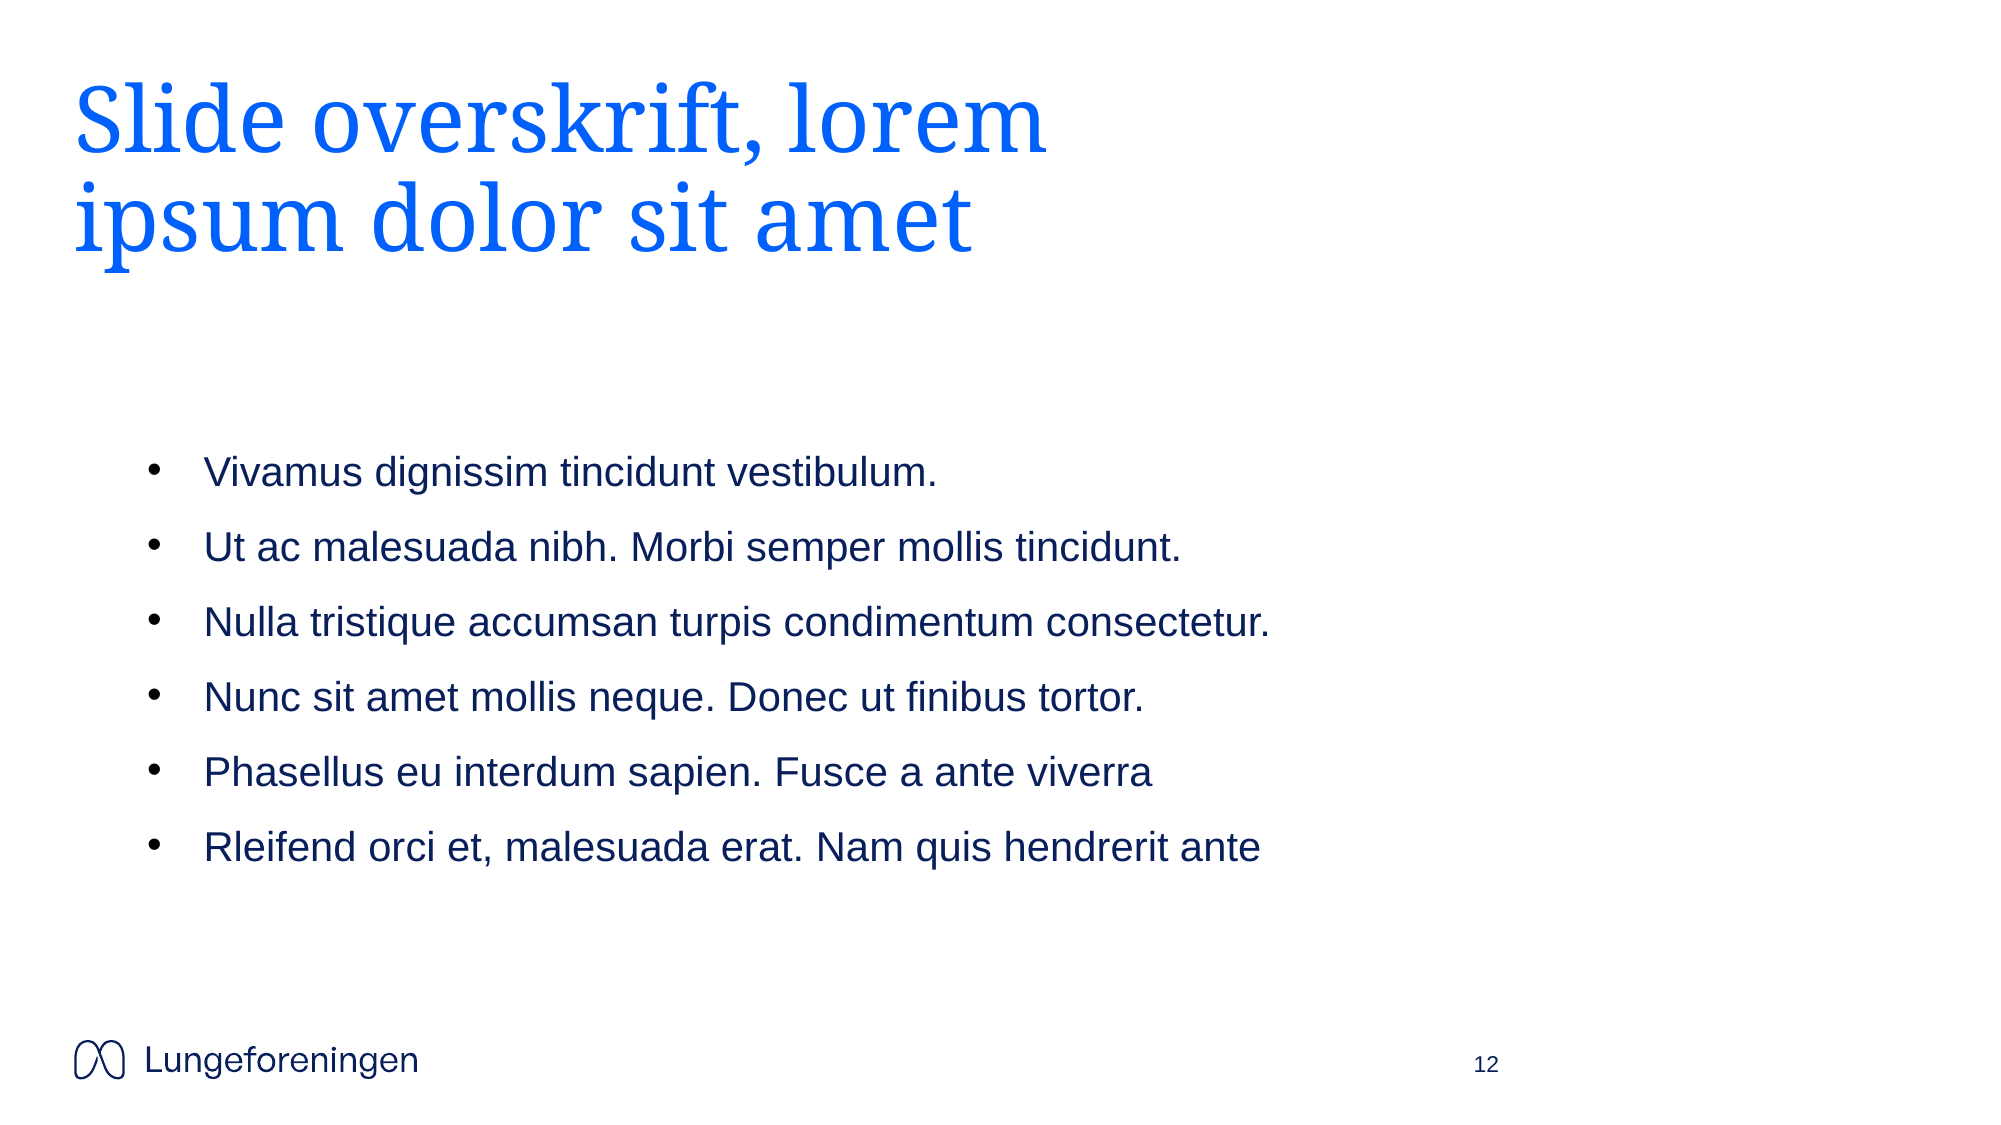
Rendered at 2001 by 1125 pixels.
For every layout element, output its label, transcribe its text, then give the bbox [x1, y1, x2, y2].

title Slide overskrift, lorem ipsum dolor sit amet [74, 73, 1474, 294]
text_box 13 [1473, 1033, 1924, 1094]
subtitle Vivamus dignissim tincidunt vestibulum. Ut ac malesuada nibh. Morbi semper mollis tincidunt. Nulla tristique accumsan turpis condimentum consectetur. Nunc sit amet mollis neque. Donec ut finibus tortor. Phasellus eu interdum sapien. Fusce a ante viverra Rleifend orci et, malesuada erat. Nam quis hendrerit ante [132, 293, 1532, 996]
